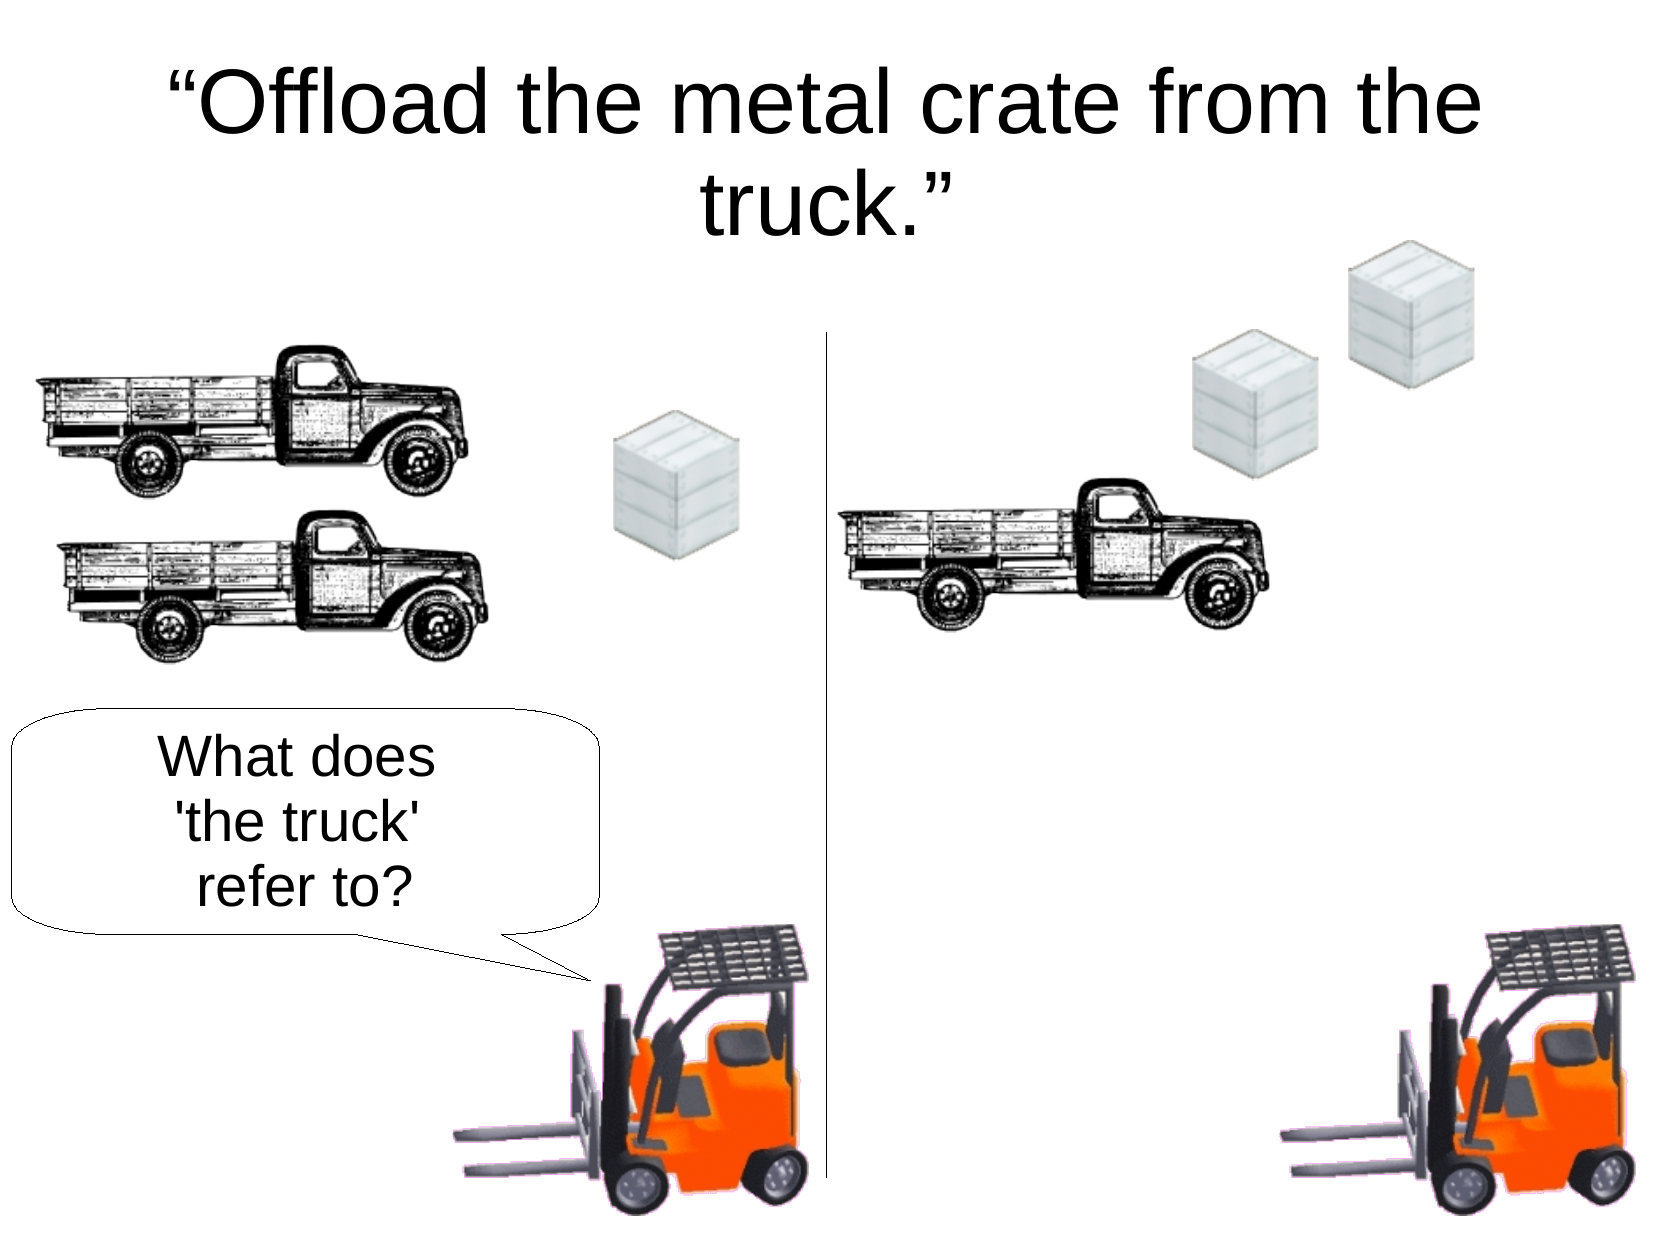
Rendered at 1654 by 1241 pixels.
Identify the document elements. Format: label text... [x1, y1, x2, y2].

picture [836, 329, 1321, 633]
picture [55, 505, 496, 665]
picture [452, 924, 809, 1216]
picture [34, 340, 476, 500]
picture [1348, 240, 1477, 391]
picture [1279, 924, 1636, 1216]
picture [613, 410, 742, 562]
title “Offload the metal crate from the truck.” [82, 49, 1571, 257]
text_box What does 'the truck' refer to? [11, 708, 600, 981]
